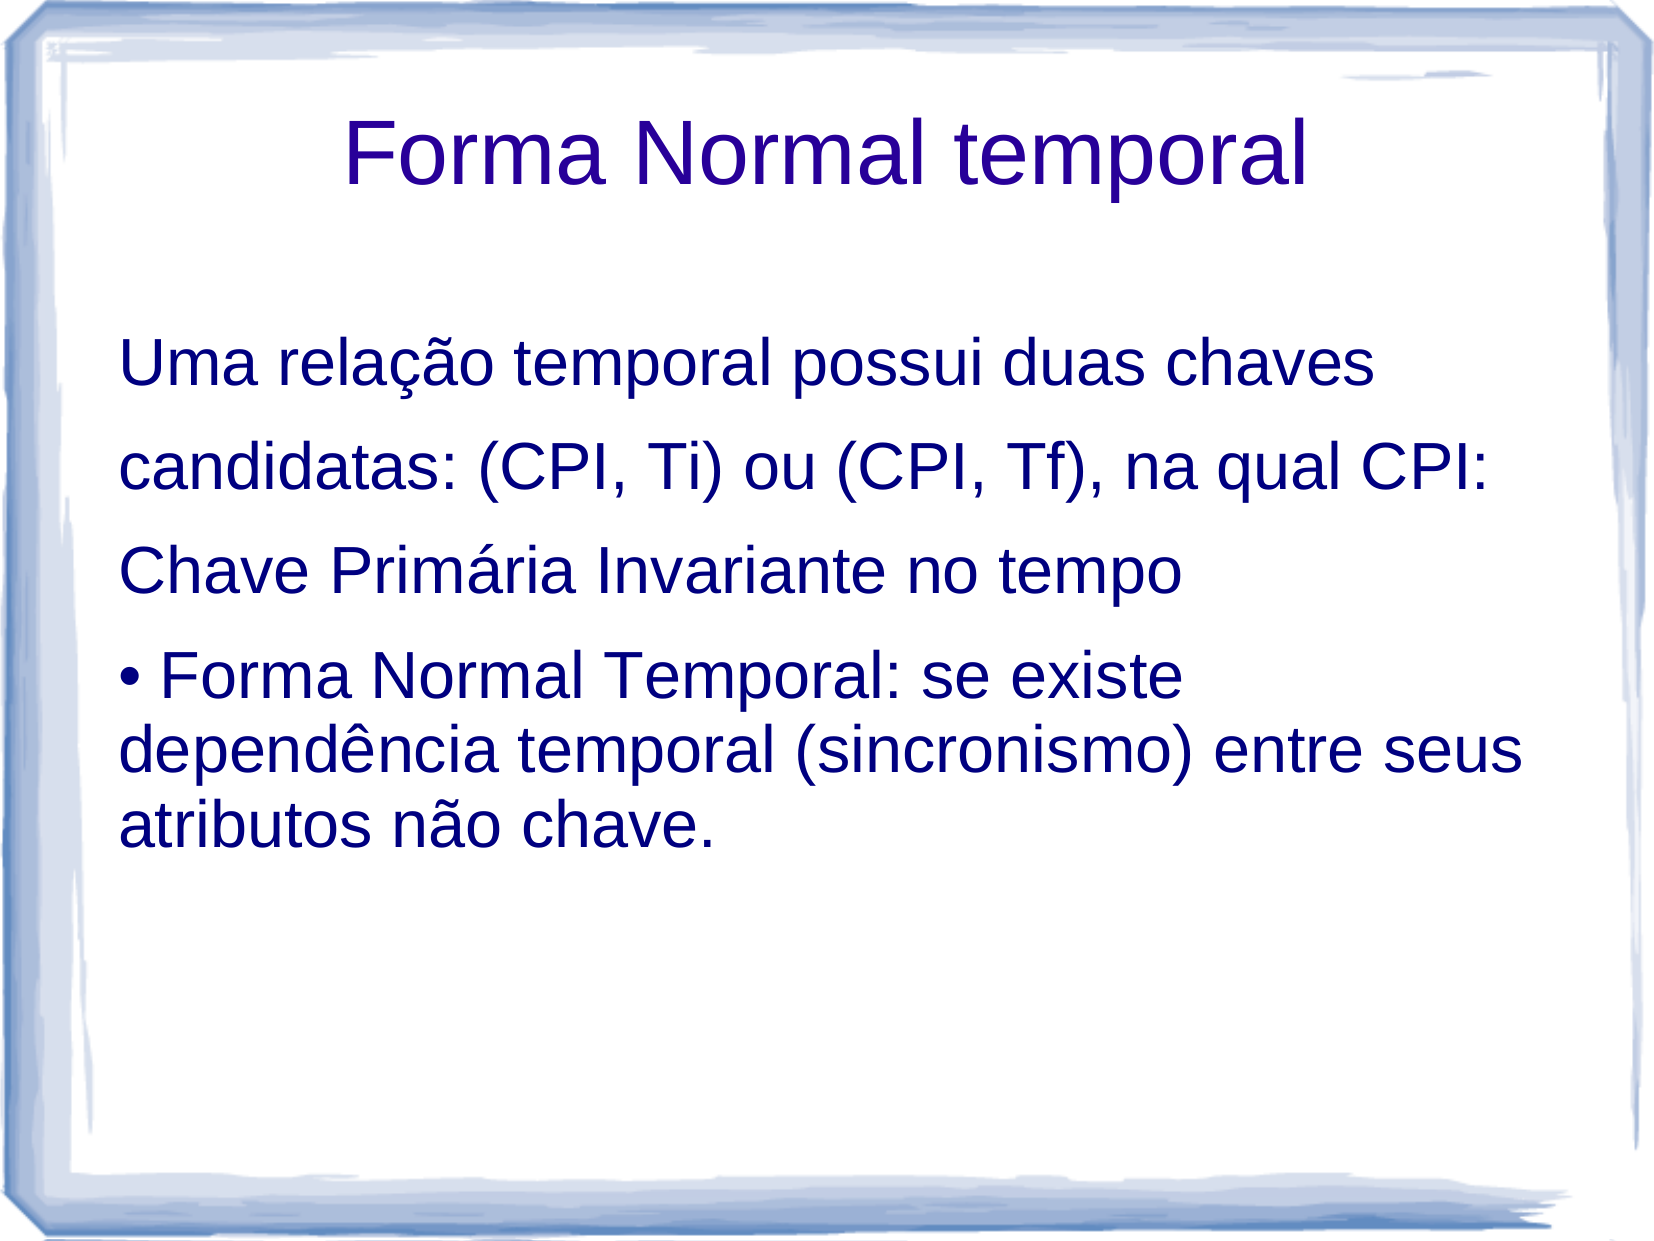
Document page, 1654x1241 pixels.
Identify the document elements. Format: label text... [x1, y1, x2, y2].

list Uma relação temporal possui duas chaves candidatas: (CPI, Ti) ou (CPI, Tf), na qual CPI: Chave Primária Invariante no tempo • Forma Normal Temporal: se existe dependência temporal (sincronismo) entre seus atributos não chave. [118, 324, 1571, 1129]
title Forma Normal temporal [82, 49, 1571, 257]
picture [0, 0, 1654, 1241]
